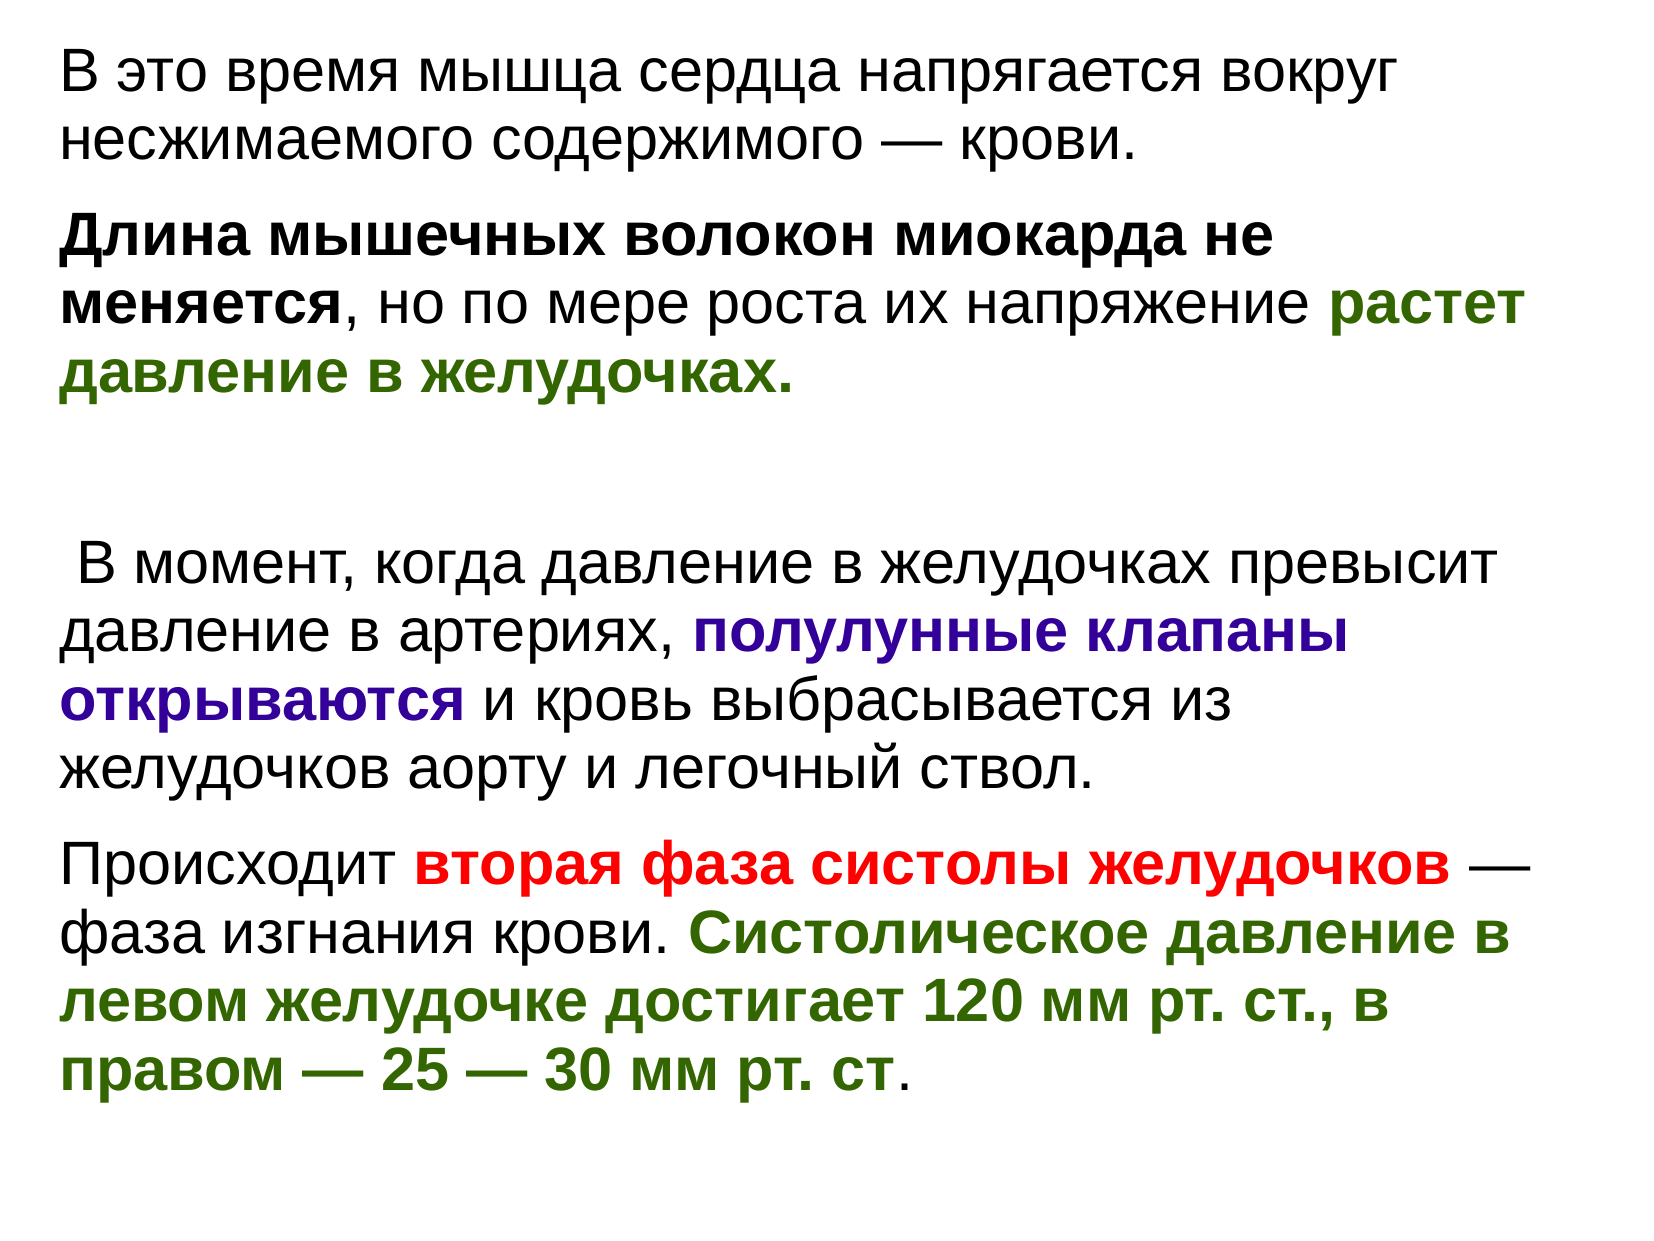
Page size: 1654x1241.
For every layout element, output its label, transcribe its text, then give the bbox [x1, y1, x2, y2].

list В это время мышца сердца напрягается вокруг несжимаемого содержимого ― крови. Длина мышечных волокон миокарда не меняется, но по мере роста их напряжение растет давление в желудочках. В момент, когда давление в желудочках превысит давление в артериях, полулунные клапаны открываются и кровь выбрасывается из желудочков аорту и легочный ствол. Происходит вторая фаза систолы желудочков ― фаза изгнания крови. Систолическое давление в левом желудочке достигает 120 мм рт. ст., в правом ― 25 ― 30 мм рт. ст. [59, 35, 1548, 1123]
